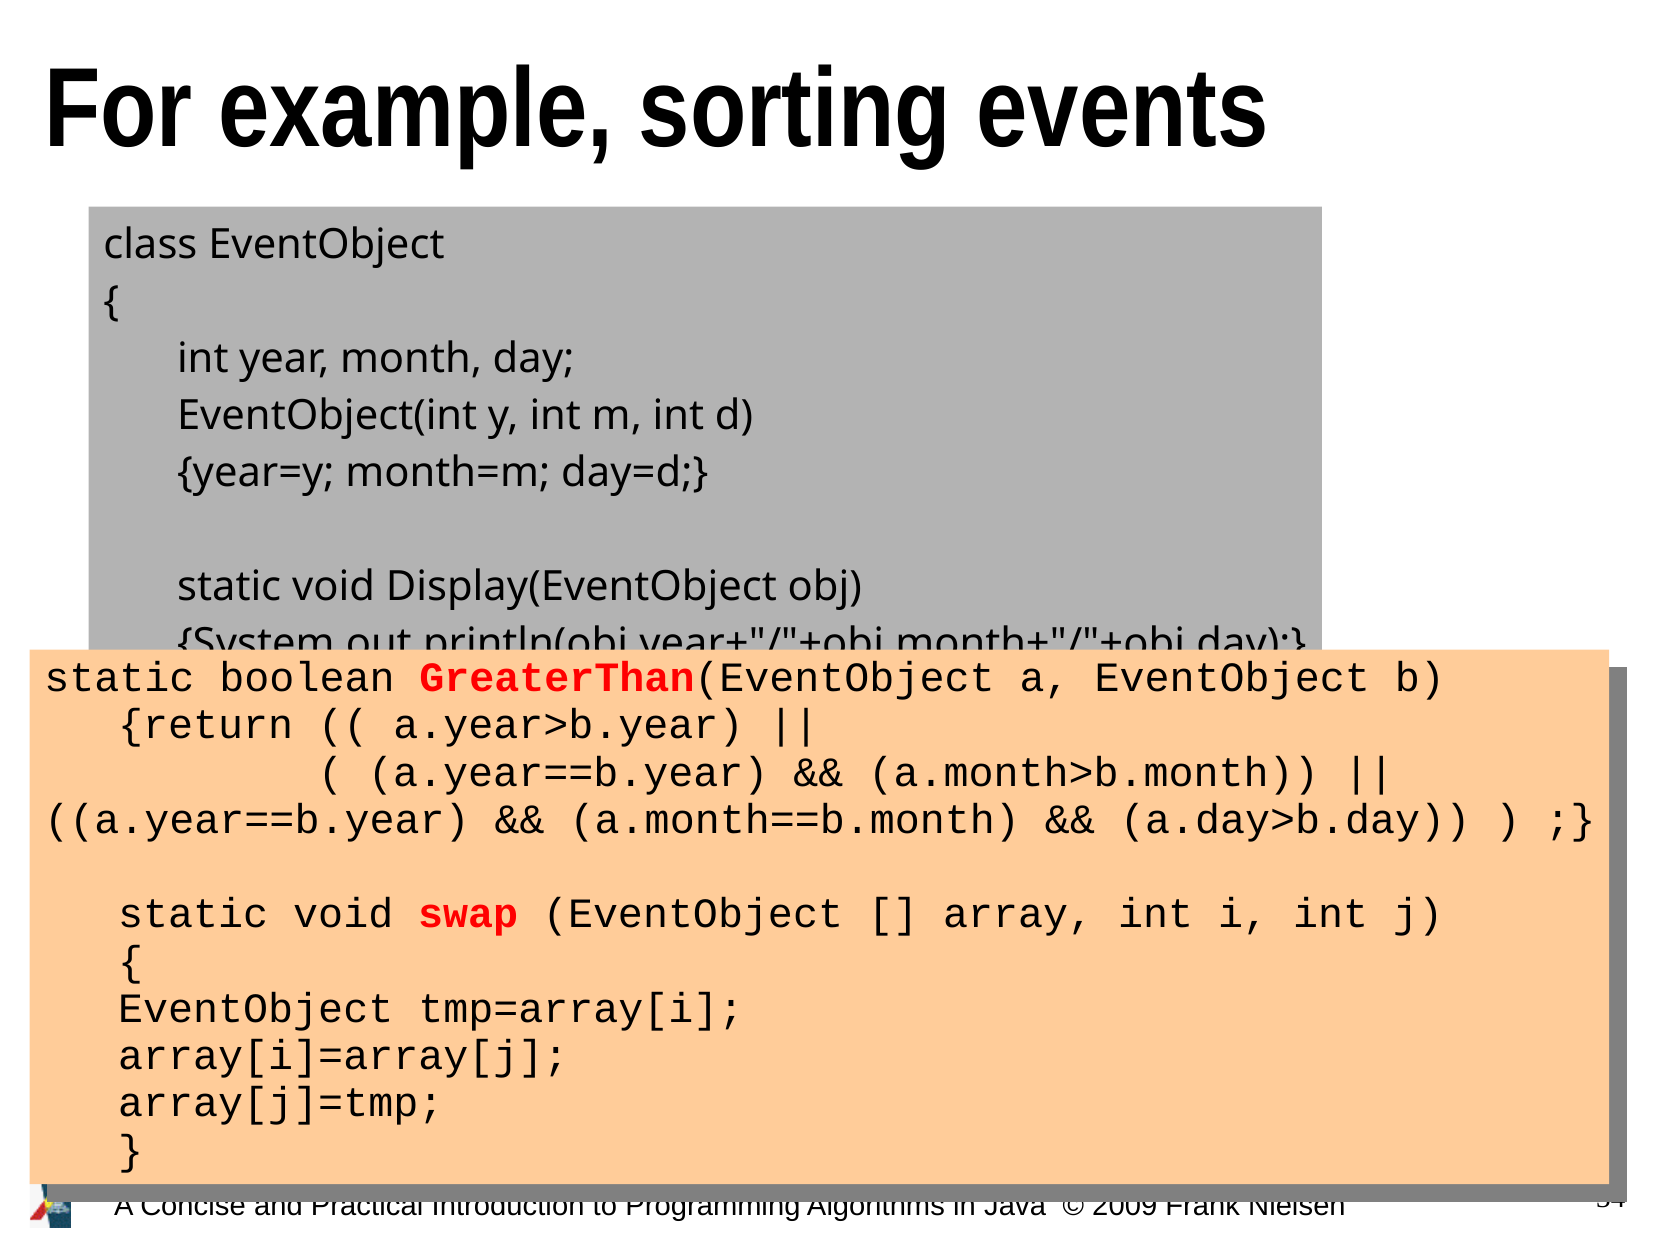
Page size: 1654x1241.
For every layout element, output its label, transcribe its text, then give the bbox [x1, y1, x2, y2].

text_box class EventObject { int year, month, day; EventObject(int y, int m, int d) {year=y; month=m; day=d;} static void Display(EventObject obj) {System.out.println(obj.year+"/"+obj.month+"/"+obj.day);} } [88, 206, 1214, 594]
picture [29, 1185, 71, 1228]
text_box static boolean GreaterThan(EventObject a, EventObject b) {return (( a.year>b.year) || ( (a.year==b.year) && (a.month>b.month)) || ((a.year==b.year) && (a.month==b.month) && (a.day>b.day)) ) ;} static void swap (EventObject [] array, int i, int j) { EventObject tmp=array[i]; array[i]=array[j]; array[j]=tmp; } [29, 649, 1610, 1163]
text_box For example, sorting events [29, 33, 1310, 178]
